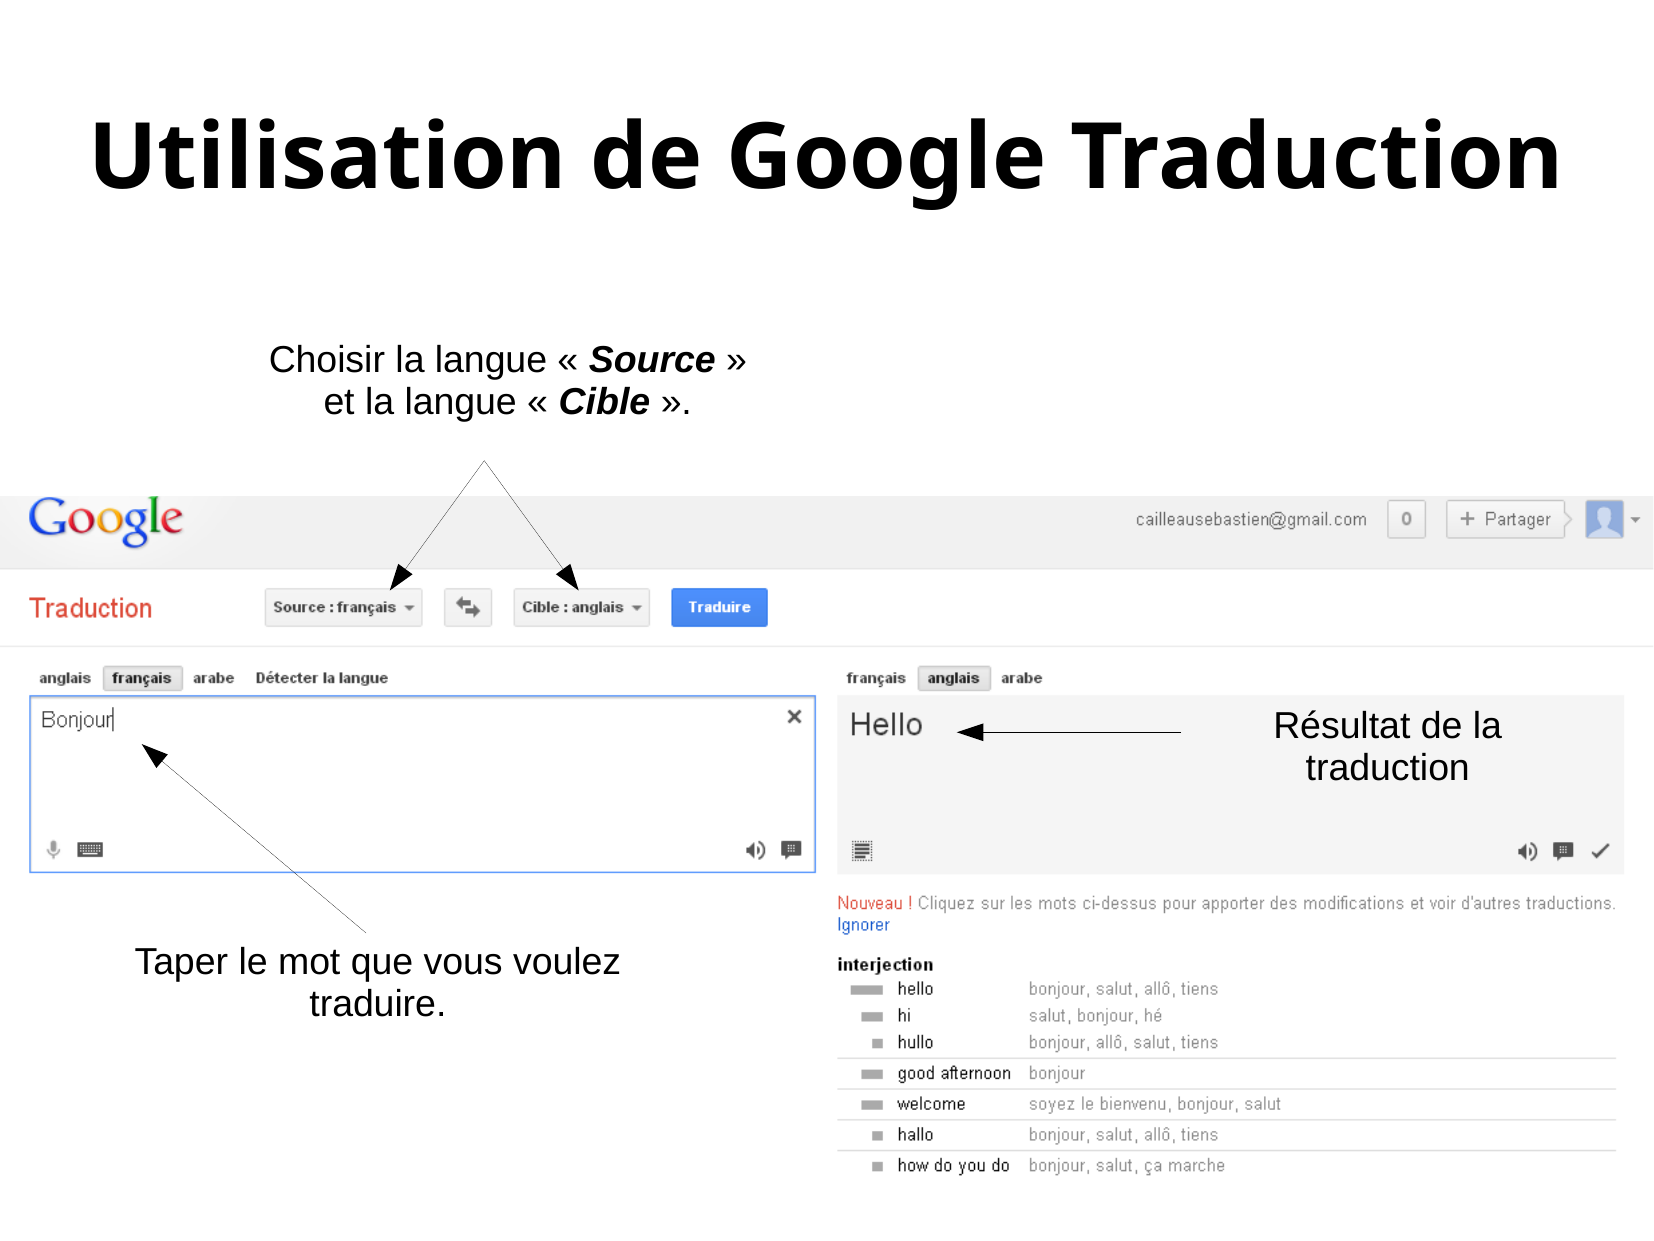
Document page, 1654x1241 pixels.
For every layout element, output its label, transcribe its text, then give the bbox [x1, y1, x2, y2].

title Utilisation de Google Traduction [82, 49, 1571, 257]
text_box Résultat de la traduction [1192, 696, 1583, 796]
text_box Taper le mot que vous voulez traduire. [118, 933, 638, 1032]
picture [0, 496, 1654, 1237]
text_box Choisir la langue « Source » et la langue « Cible ». [236, 330, 780, 432]
